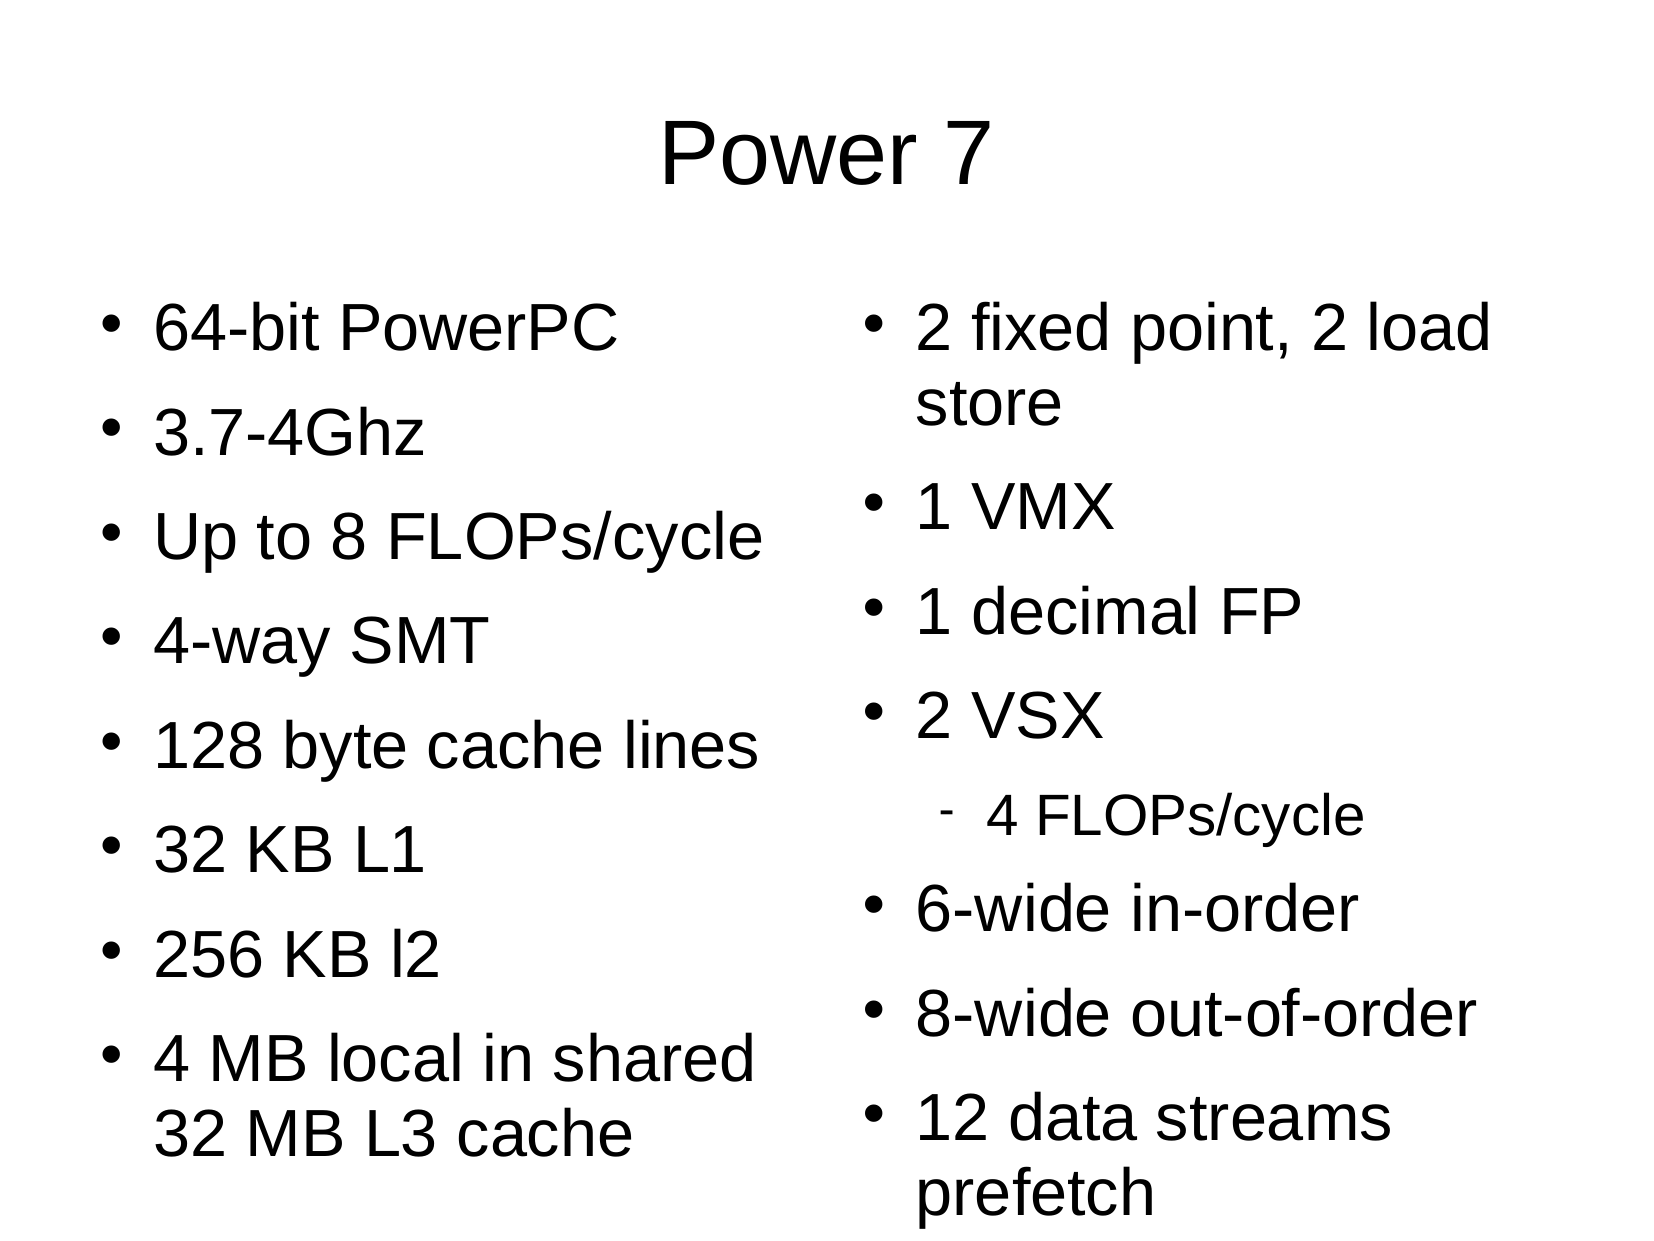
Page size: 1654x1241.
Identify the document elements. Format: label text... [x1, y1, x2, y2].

list 2 fixed point, 2 load store 1 VMX 1 decimal FP 2 VSX 4 FLOPs/cycle 6-wide in-order 8-wide out-of-order 12 data streams prefetch [844, 290, 1572, 1230]
title Power 7 [82, 49, 1571, 257]
list 64-bit PowerPC 3.7-4Ghz Up to 8 FLOPs/cycle 4-way SMT 128 byte cache lines 32 KB L1 256 KB l2 4 MB local in shared 32 MB L3 cache [82, 290, 809, 1171]
